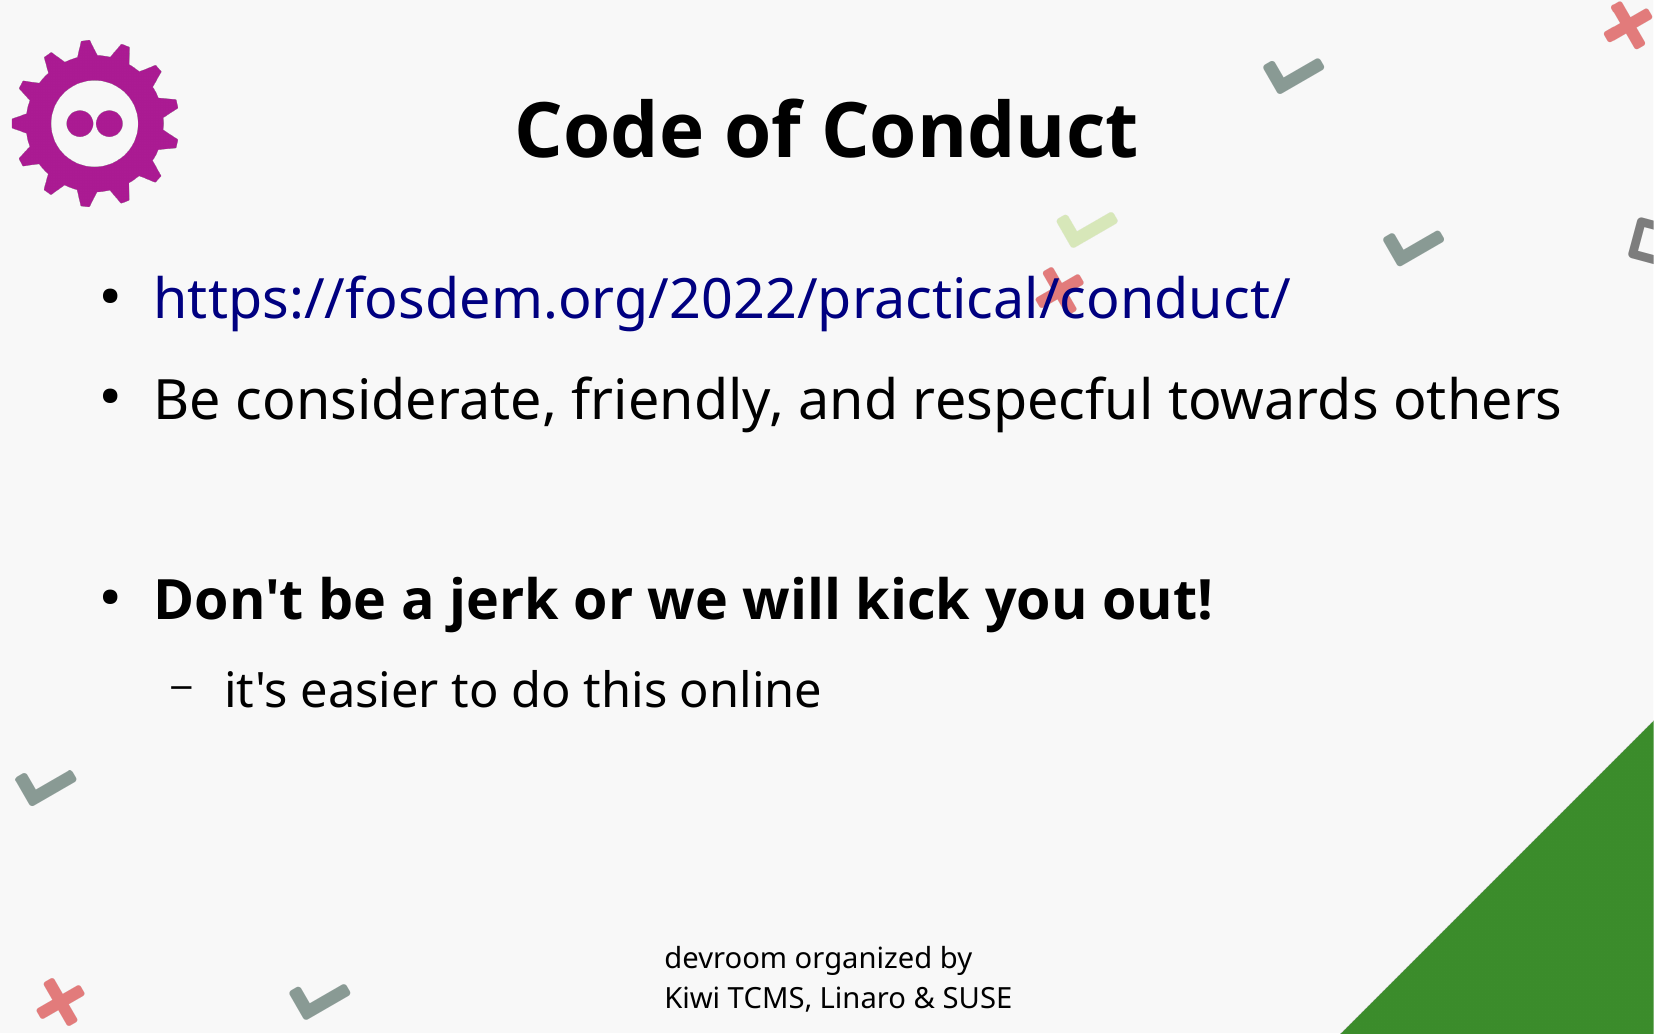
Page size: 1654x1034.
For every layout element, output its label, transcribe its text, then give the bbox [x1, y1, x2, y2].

picture [15, 770, 359, 1034]
title Code of Conduct [82, 41, 1571, 214]
picture [1340, 716, 1654, 1034]
picture [11, 40, 178, 207]
list https://fosdem.org/2022/practical/conduct/ Be considerate, friendly, and respecful towards others Don't be a jerk or we will kick you out! it's easier to do this online [82, 259, 1571, 859]
picture [1035, 0, 1654, 315]
